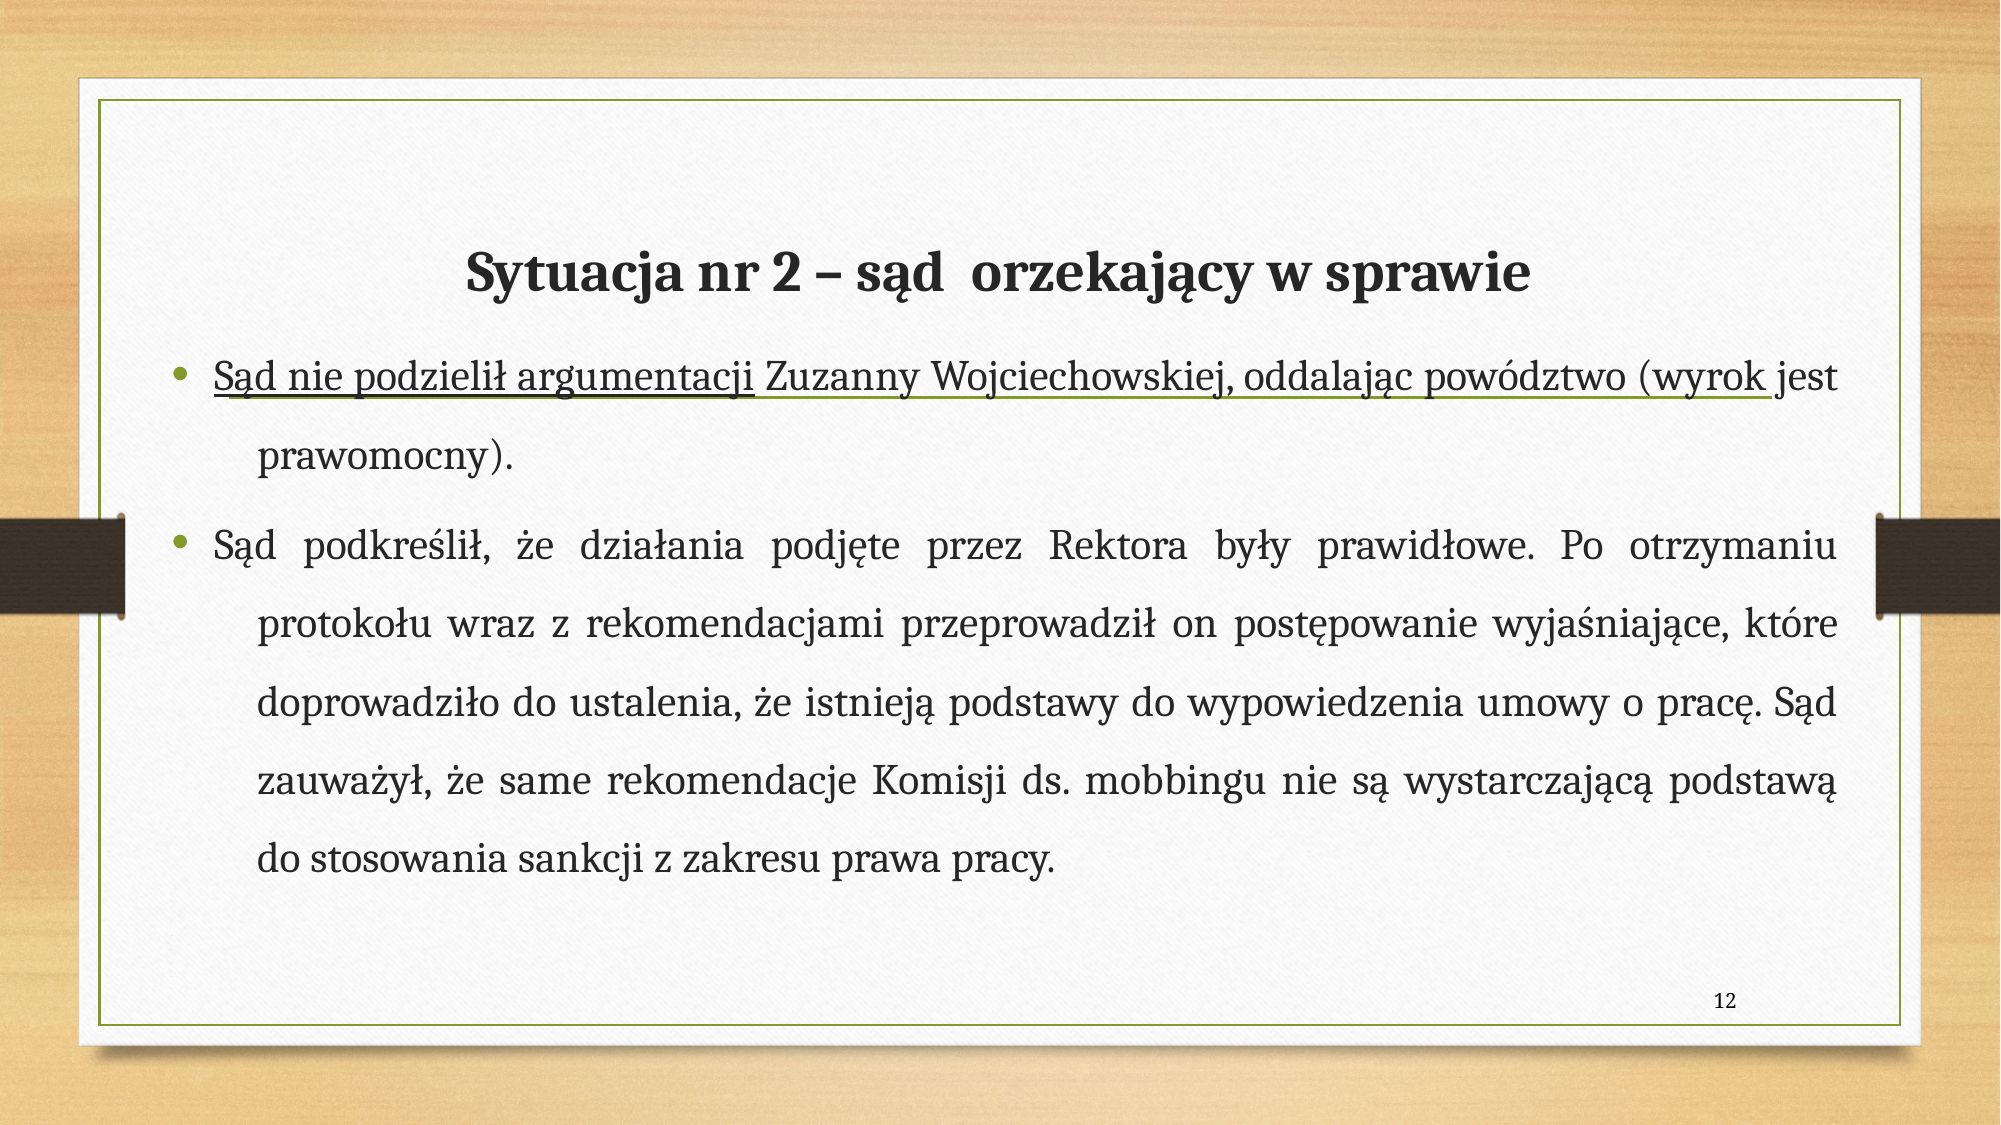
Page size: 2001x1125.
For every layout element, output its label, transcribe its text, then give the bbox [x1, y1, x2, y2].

list Sąd nie podzielił argumentacji Zuzanny Wojciechowskiej, oddalając powództwo (wyrok jest prawomocny). Sąd podkreślił, że działania podjęte przez Rektora były prawidłowe. Po otrzymaniu protokołu wraz z rekomendacjami przeprowadził on postępowanie wyjaśniające, które doprowadziło do ustalenia, że istnieją podstawy do wypowiedzenia umowy o pracę. Sąd zauważył, że same rekomendacje Komisji ds. mobbingu nie są wystarczającą podstawą do stosowania sankcji z zakresu prawa pracy. [156, 313, 1856, 1003]
text_box [1698, 979, 1788, 1026]
title Sytuacja nr 2 – sąd orzekający w sprawie [212, 161, 1788, 313]
